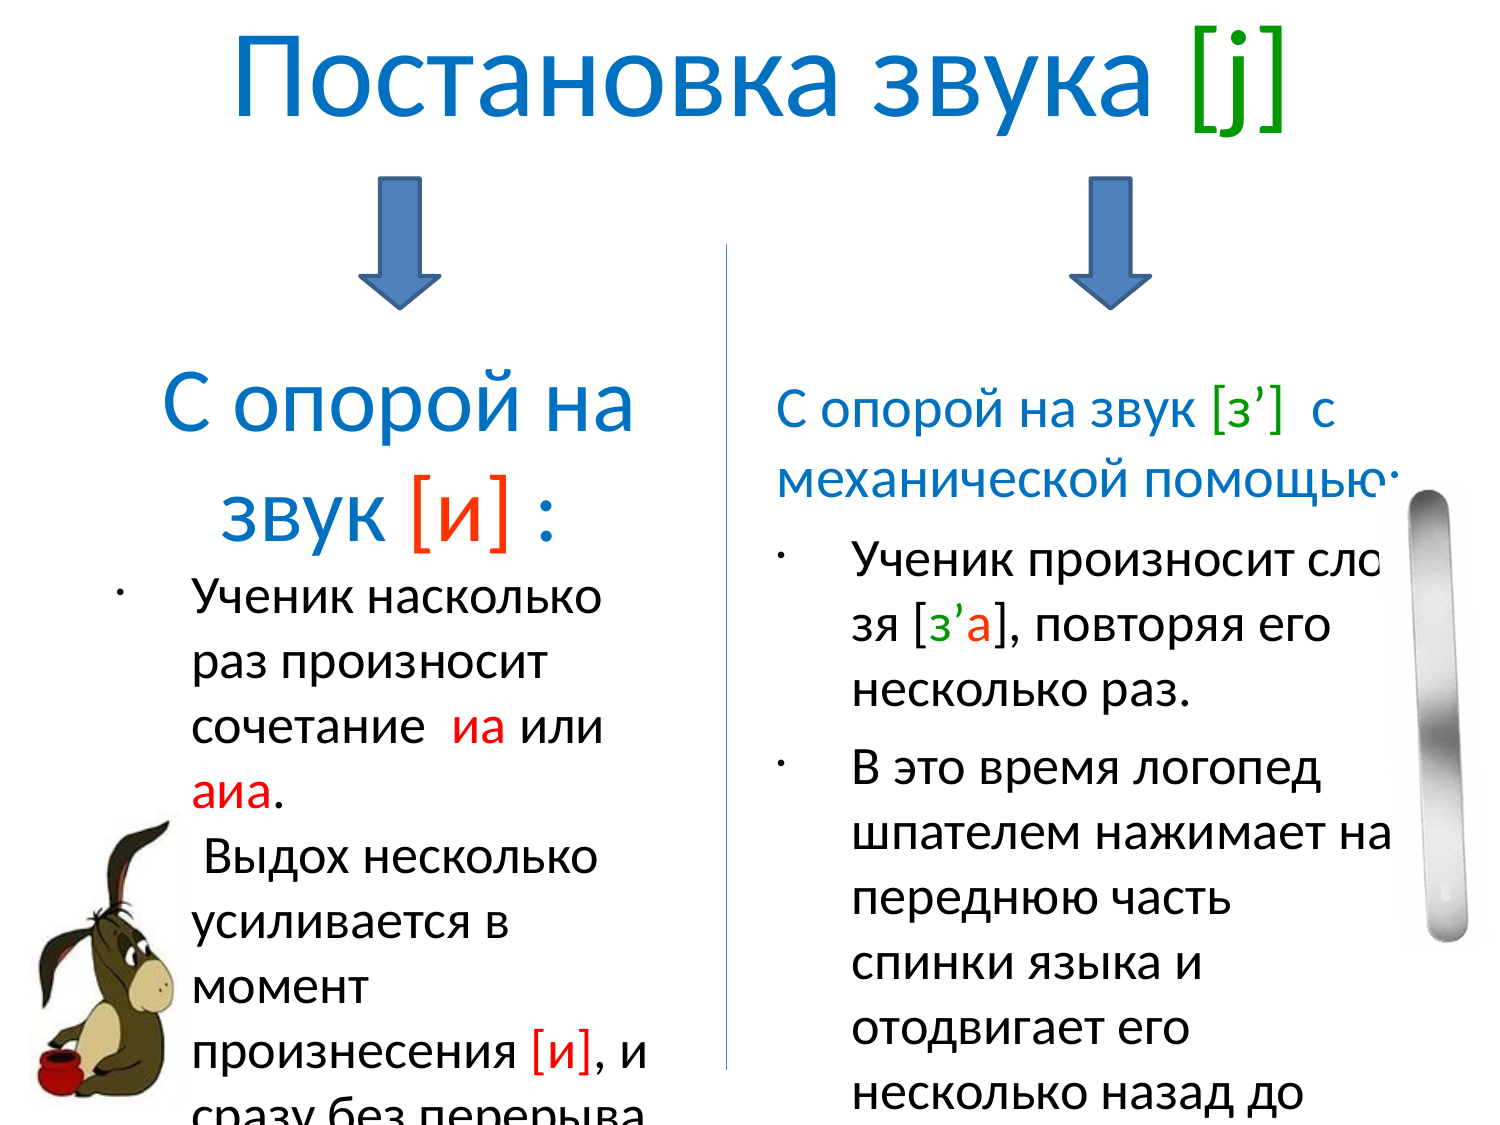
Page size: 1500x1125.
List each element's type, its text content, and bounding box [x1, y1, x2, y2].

picture [29, 810, 185, 1108]
text_box [360, 178, 440, 309]
text_box [1070, 178, 1151, 309]
text_box С опорой на звук [з’] с механической помощью: Ученик произносит слог зя [з’а], повторяя его несколько раз. В это время логопед шпателем нажимает на переднюю часть спинки языка и отодвигает его несколько назад до получения нужного звука. [761, 361, 1424, 1071]
title Постановка звука [j] [123, 0, 1399, 225]
subtitle С опорой на звук [и] : Ученик насколько раз произносит сочетание иа или аиа. Выдох несколько усиливается в момент произнесения [и], и сразу без перерыва произносится [а]. После того как усвоено такое произнесение логопед дает установку на более краткое произнесение [и]. [101, 332, 699, 1071]
picture [1375, 481, 1492, 951]
